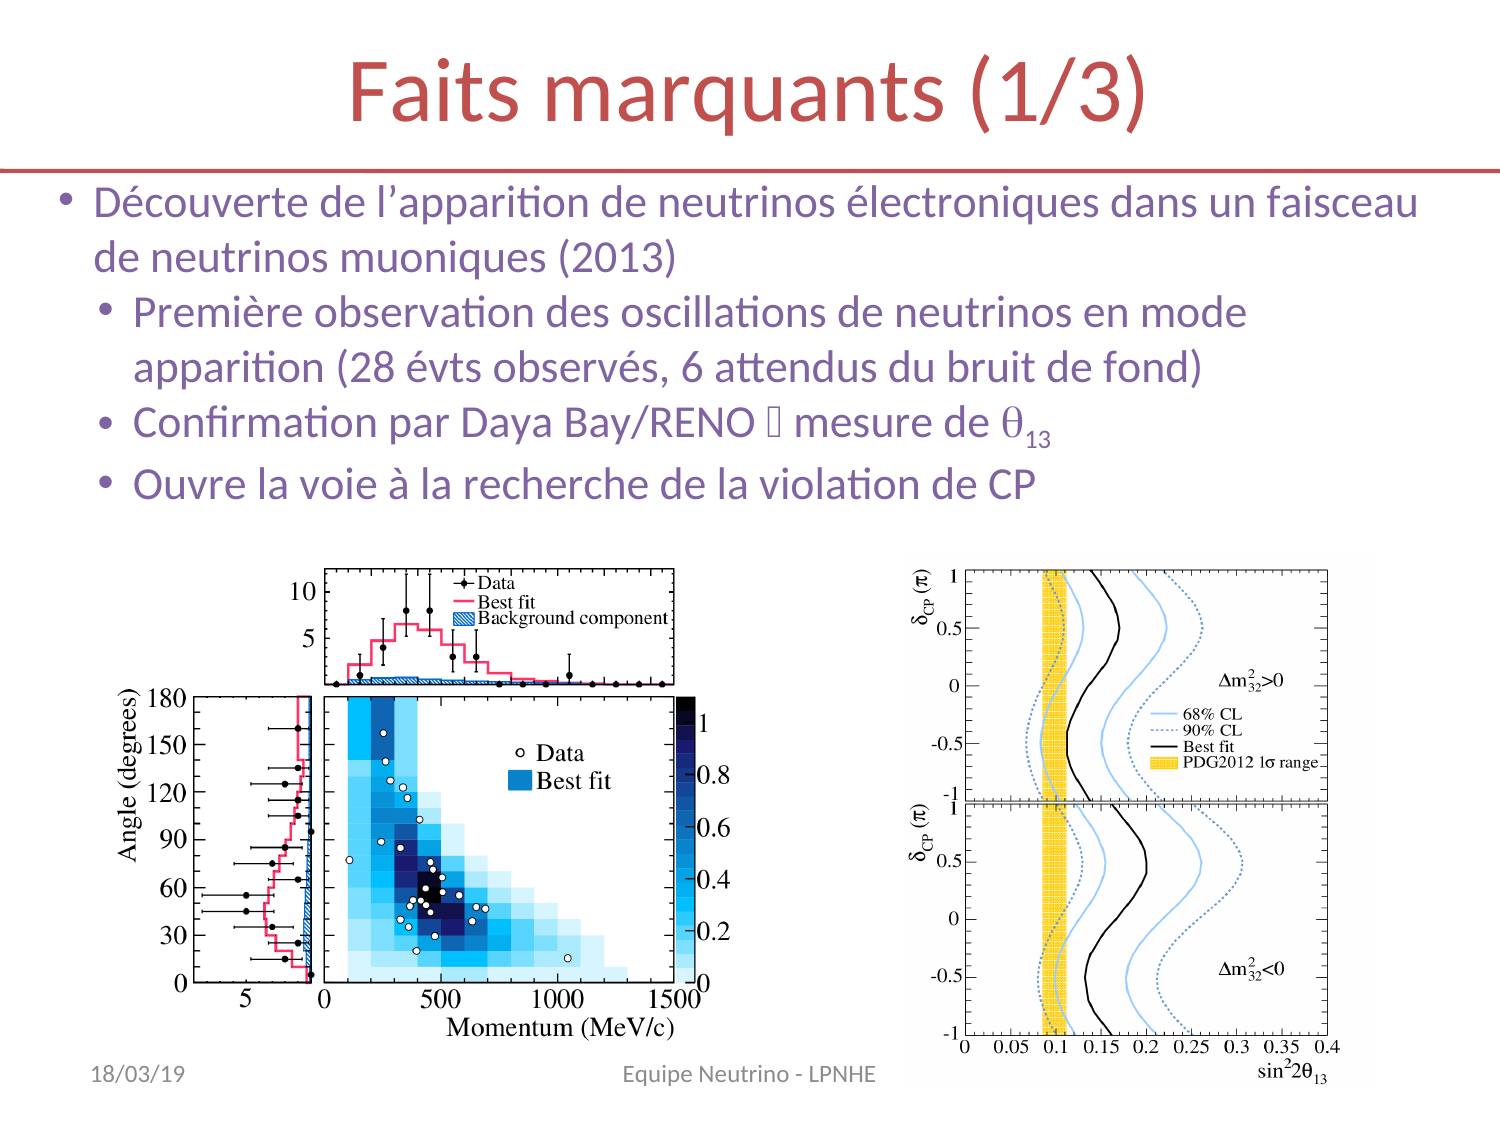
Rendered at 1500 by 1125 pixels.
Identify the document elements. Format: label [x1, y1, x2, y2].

picture [904, 554, 1376, 1085]
picture [105, 555, 745, 1043]
